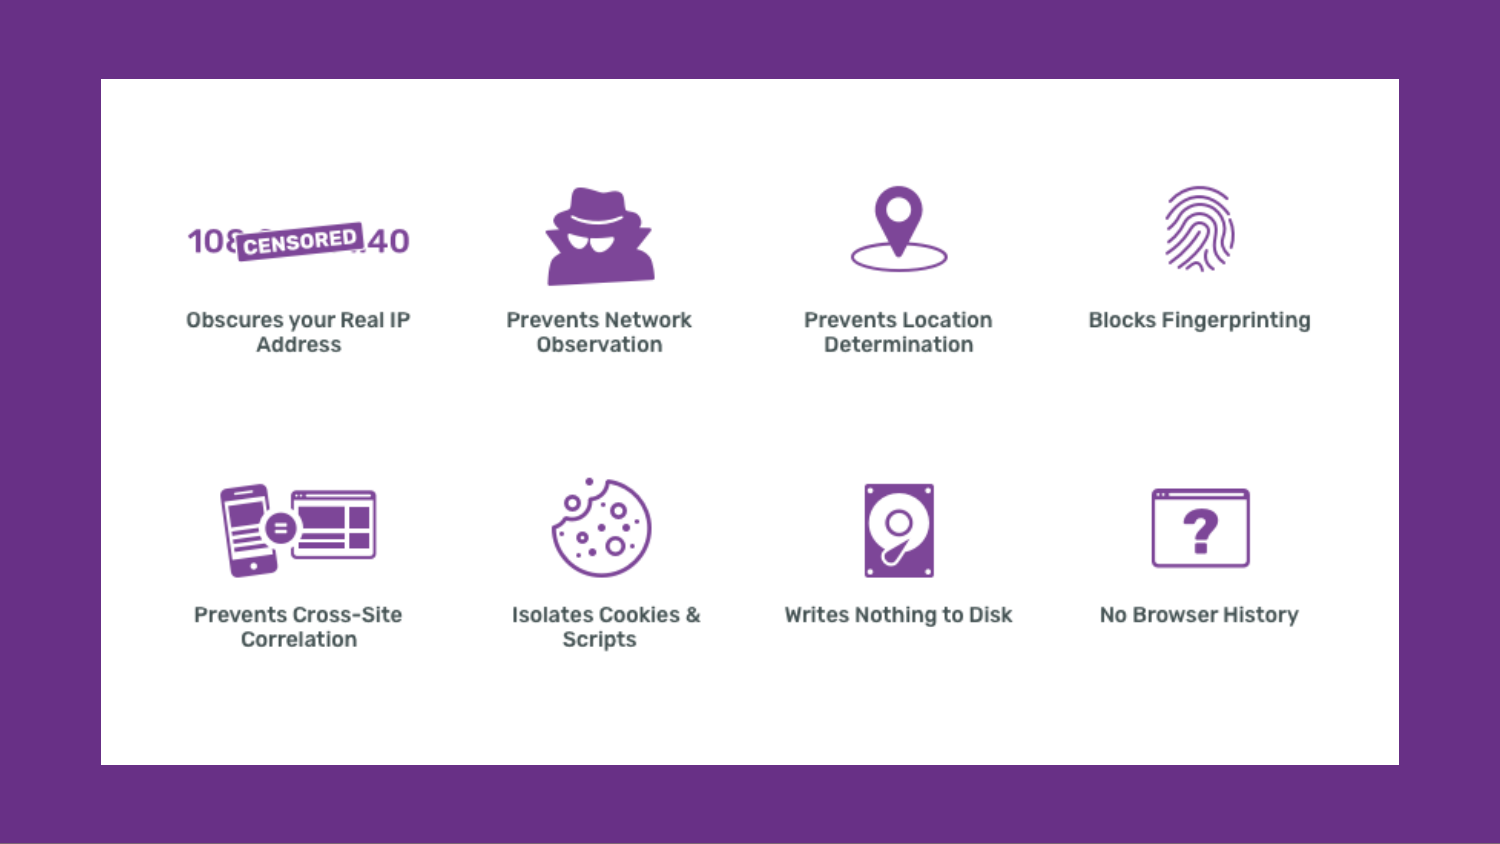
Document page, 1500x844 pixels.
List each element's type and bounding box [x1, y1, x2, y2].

picture [110, 88, 1390, 756]
